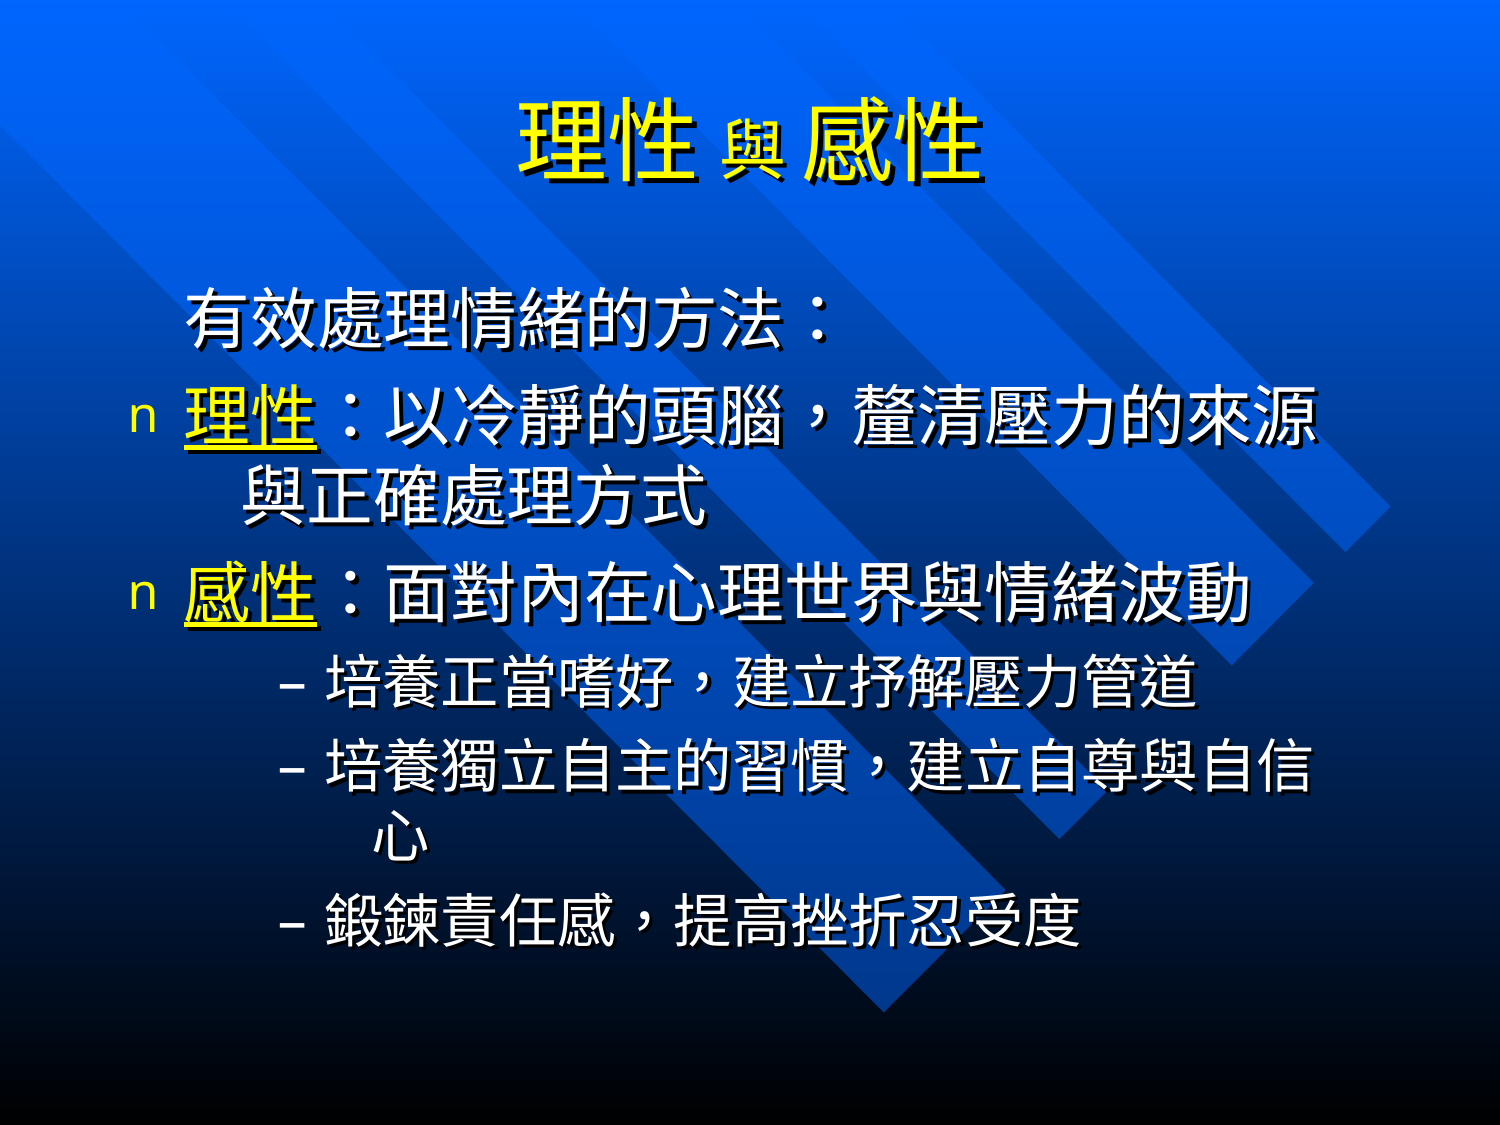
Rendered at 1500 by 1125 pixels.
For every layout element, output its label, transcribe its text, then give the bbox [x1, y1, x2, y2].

title 理性 與 感性 [112, 37, 1388, 238]
list 有效處理情緒的方法： 理性：以冷靜的頭腦，釐清壓力的來源與正確處理方式 感性：面對內在心理世界與情緒波動 培養正當嗜好，建立抒解壓力管道 培養獨立自主的習慣，建立自尊與自信心 鍛鍊責任感，提高挫折忍受度 [112, 269, 1388, 1001]
